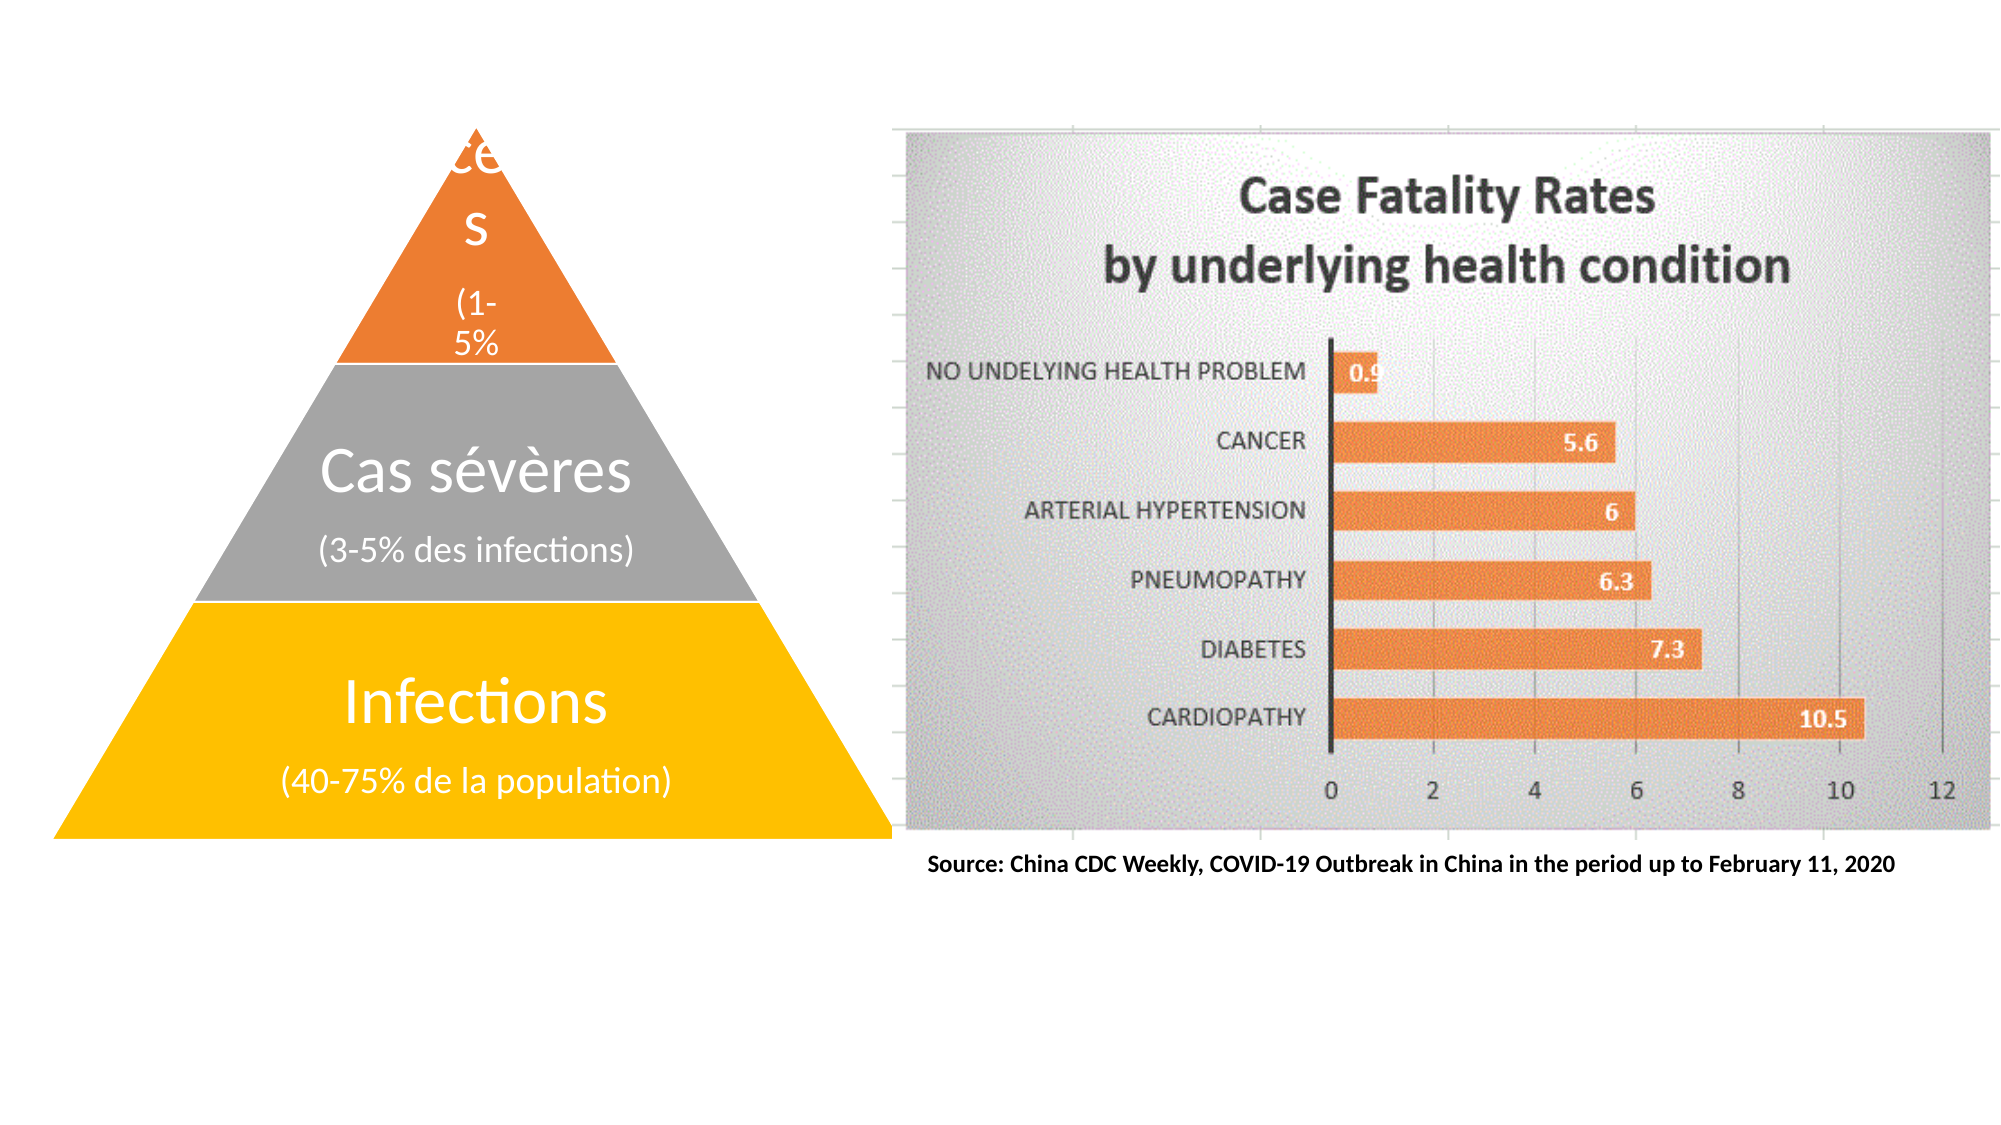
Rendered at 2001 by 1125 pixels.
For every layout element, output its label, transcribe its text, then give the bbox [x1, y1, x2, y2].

text_box Infections (40-75% de la population) [51, 601, 892, 840]
text_box Cas sévères (3-5% des infections) [193, 363, 760, 601]
text_box Décès (1-5% des cas sévères) [335, 126, 618, 363]
text_box Source: China CDC Weekly, COVID-19 Outbreak in China in the period up to February 11, 2020 [912, 839, 1930, 885]
picture [892, 125, 2000, 840]
